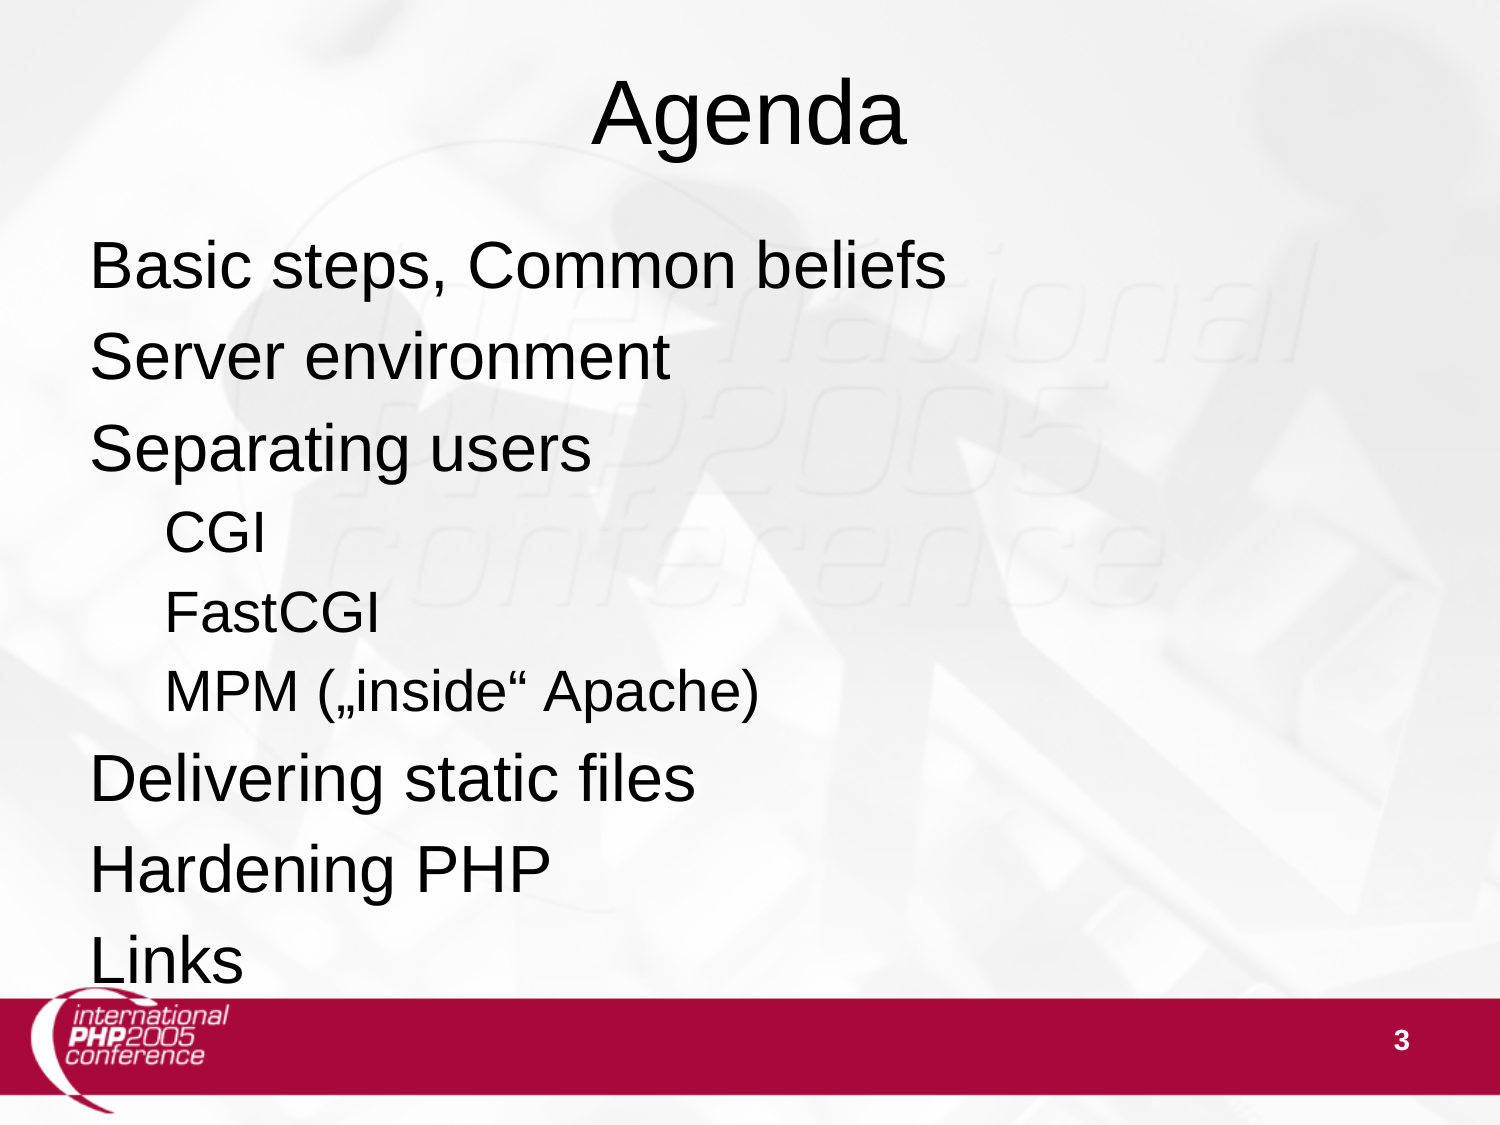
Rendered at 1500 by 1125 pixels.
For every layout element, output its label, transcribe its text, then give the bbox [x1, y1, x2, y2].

list Basic steps, Common beliefs Server environment Separating users CGI FastCGI MPM („inside“ Apache) Delivering static files Hardening PHP Links [75, 220, 1426, 1006]
title Agenda [75, 18, 1426, 207]
picture [0, 0, 1500, 1125]
